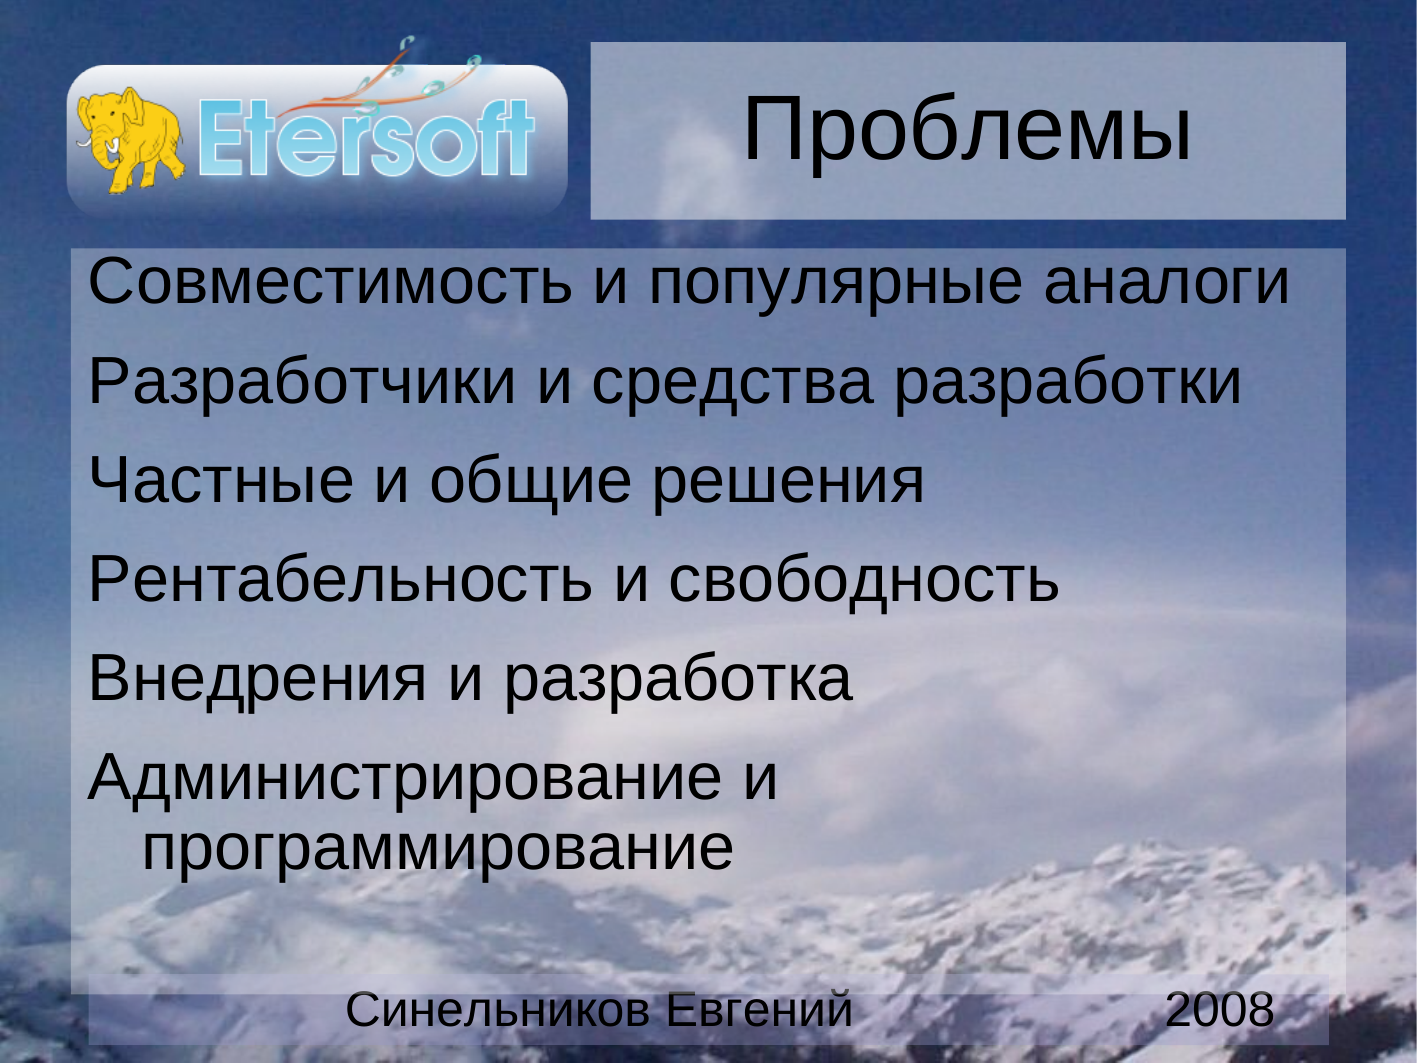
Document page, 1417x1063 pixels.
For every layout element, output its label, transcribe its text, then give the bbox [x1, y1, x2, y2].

title Проблемы [590, 42, 1346, 220]
picture [0, 0, 1417, 1063]
list Совместимость и популярные аналоги Разработчики и средства разработки Частные и общие решения Рентабельность и свободность Внедрения и разработка Администрирование и программирование [70, 248, 1346, 995]
